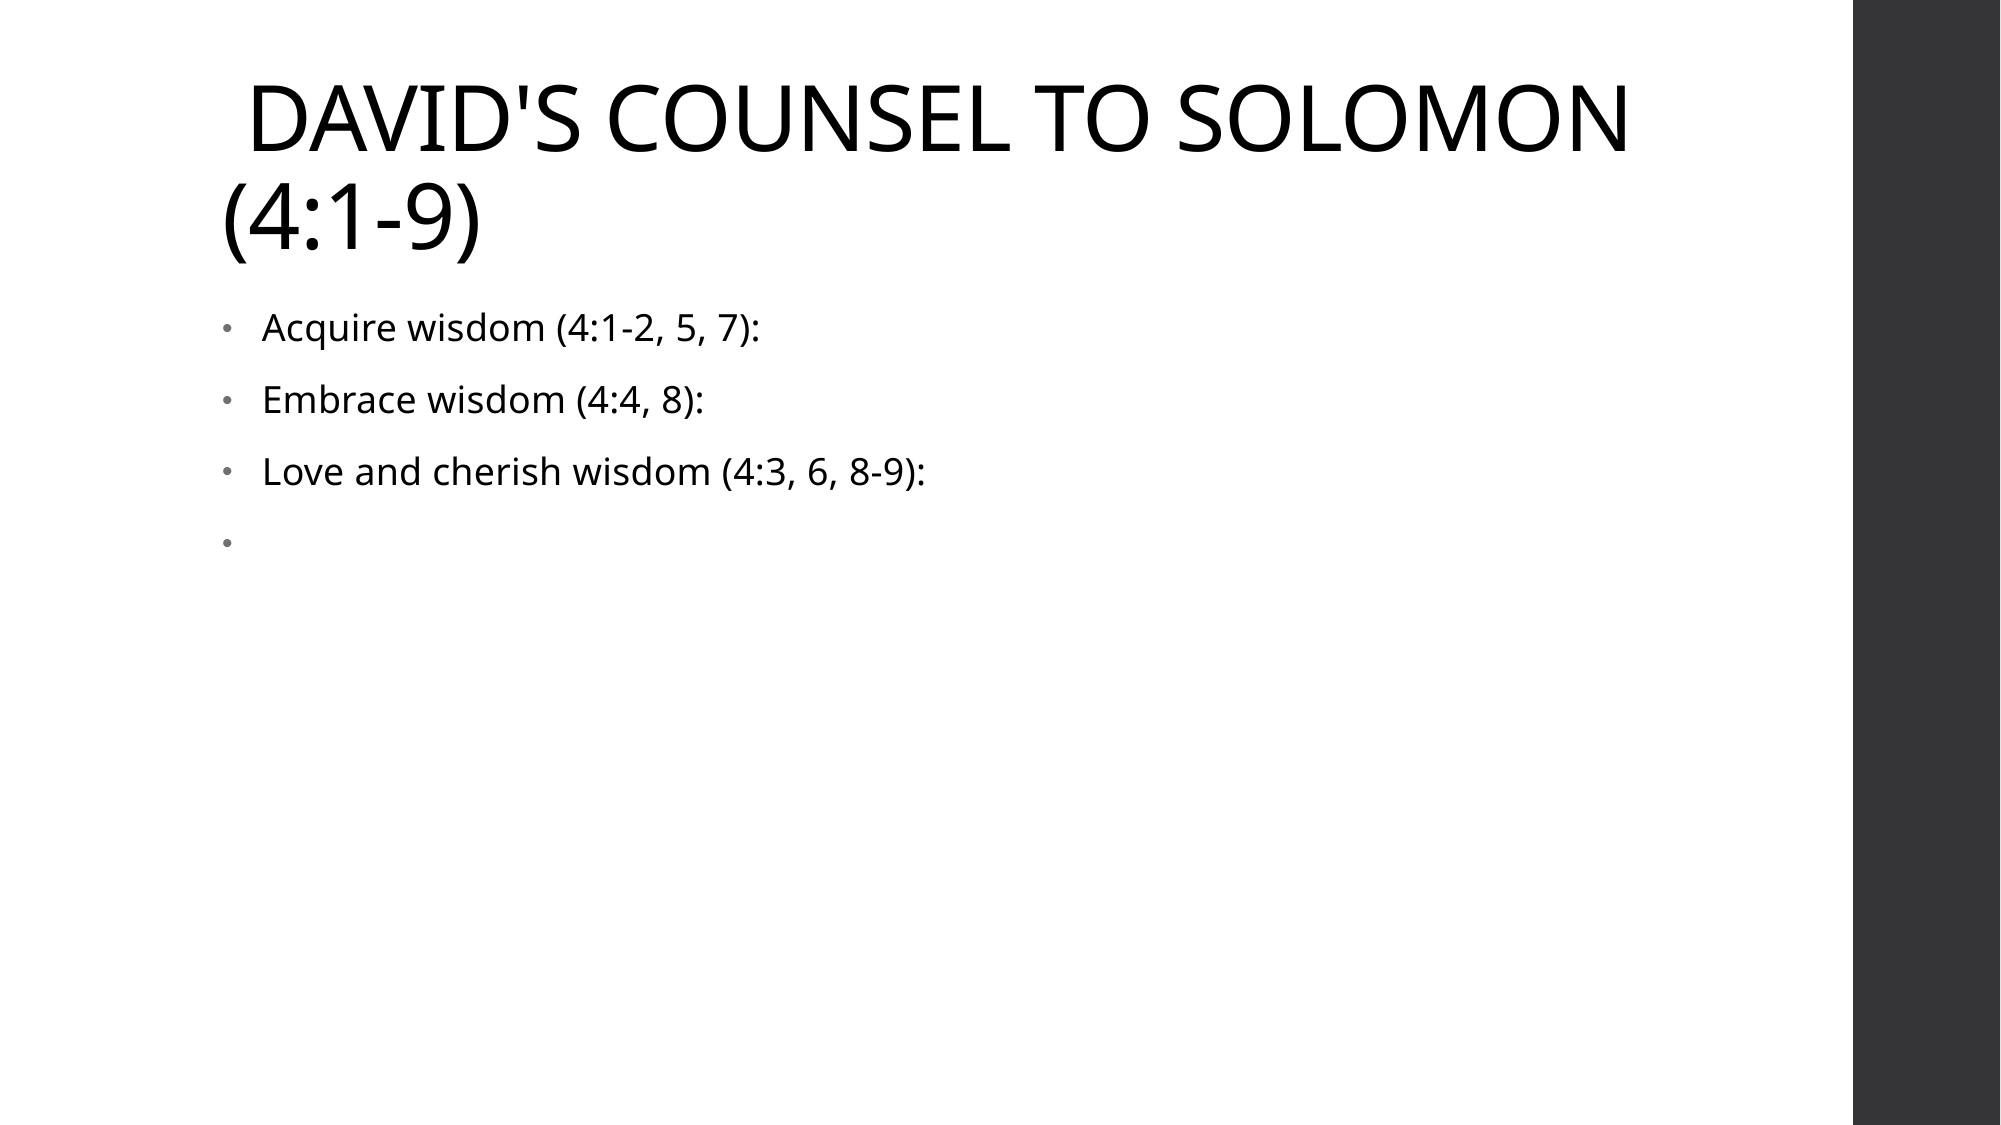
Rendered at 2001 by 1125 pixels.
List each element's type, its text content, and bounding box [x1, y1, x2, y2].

title DAVID'S COUNSEL TO SOLOMON (4:1-9) [206, 60, 1797, 278]
list Acquire wisdom (4:1-2, 5, 7): Embrace wisdom (4:4, 8): Love and cherish wisdom (4:3, 6, 8-9): [206, 299, 1617, 1014]
